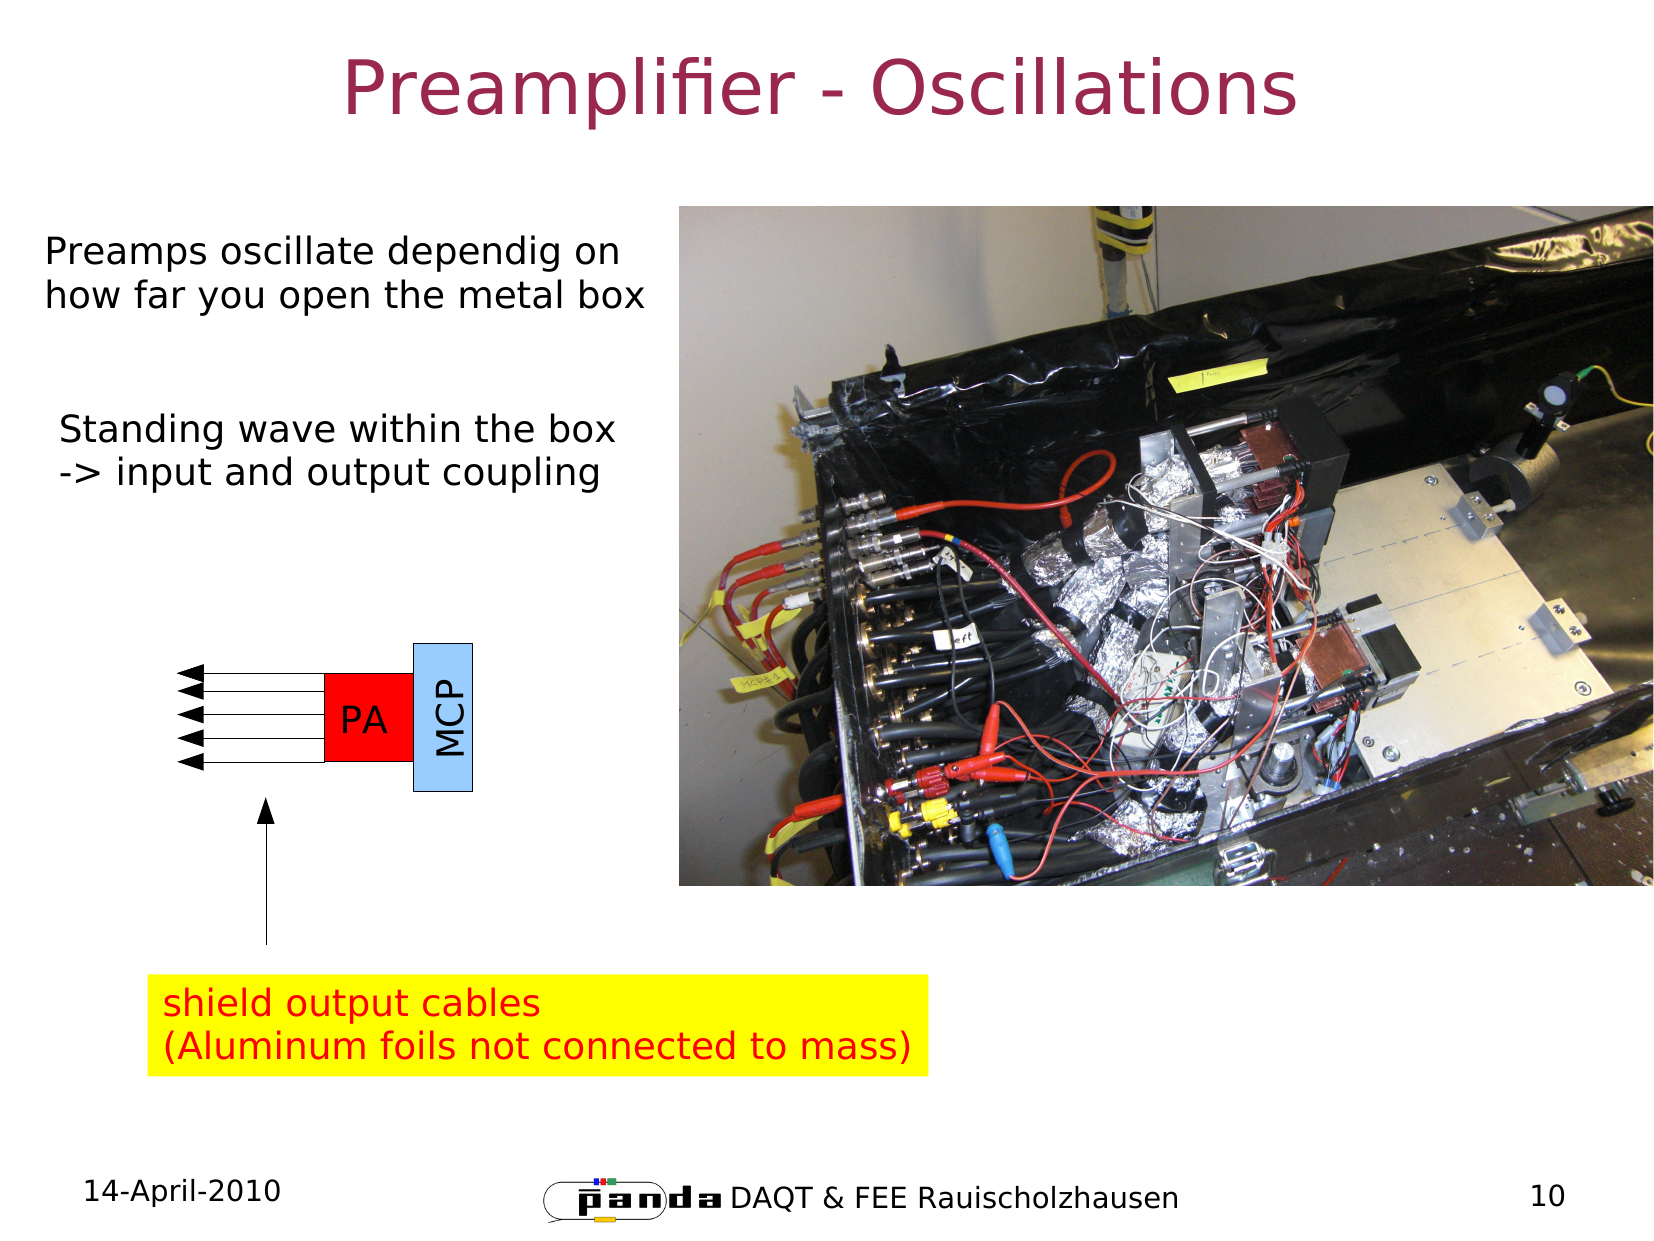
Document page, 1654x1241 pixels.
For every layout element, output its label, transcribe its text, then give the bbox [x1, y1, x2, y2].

text_box [324, 643, 473, 792]
text_box PA [324, 690, 402, 750]
picture [679, 206, 1654, 886]
text_box Standing wave within the box -> input and output coupling [43, 400, 621, 502]
picture [543, 1178, 721, 1223]
title Preamplifier - Oscillations [76, 29, 1565, 148]
text_box Preamps oscillate dependig on how far you open the metal box [29, 222, 649, 325]
text_box shield output cables (Aluminum foils not connected to mass) [147, 974, 914, 1077]
text_box MCP [420, 665, 481, 776]
